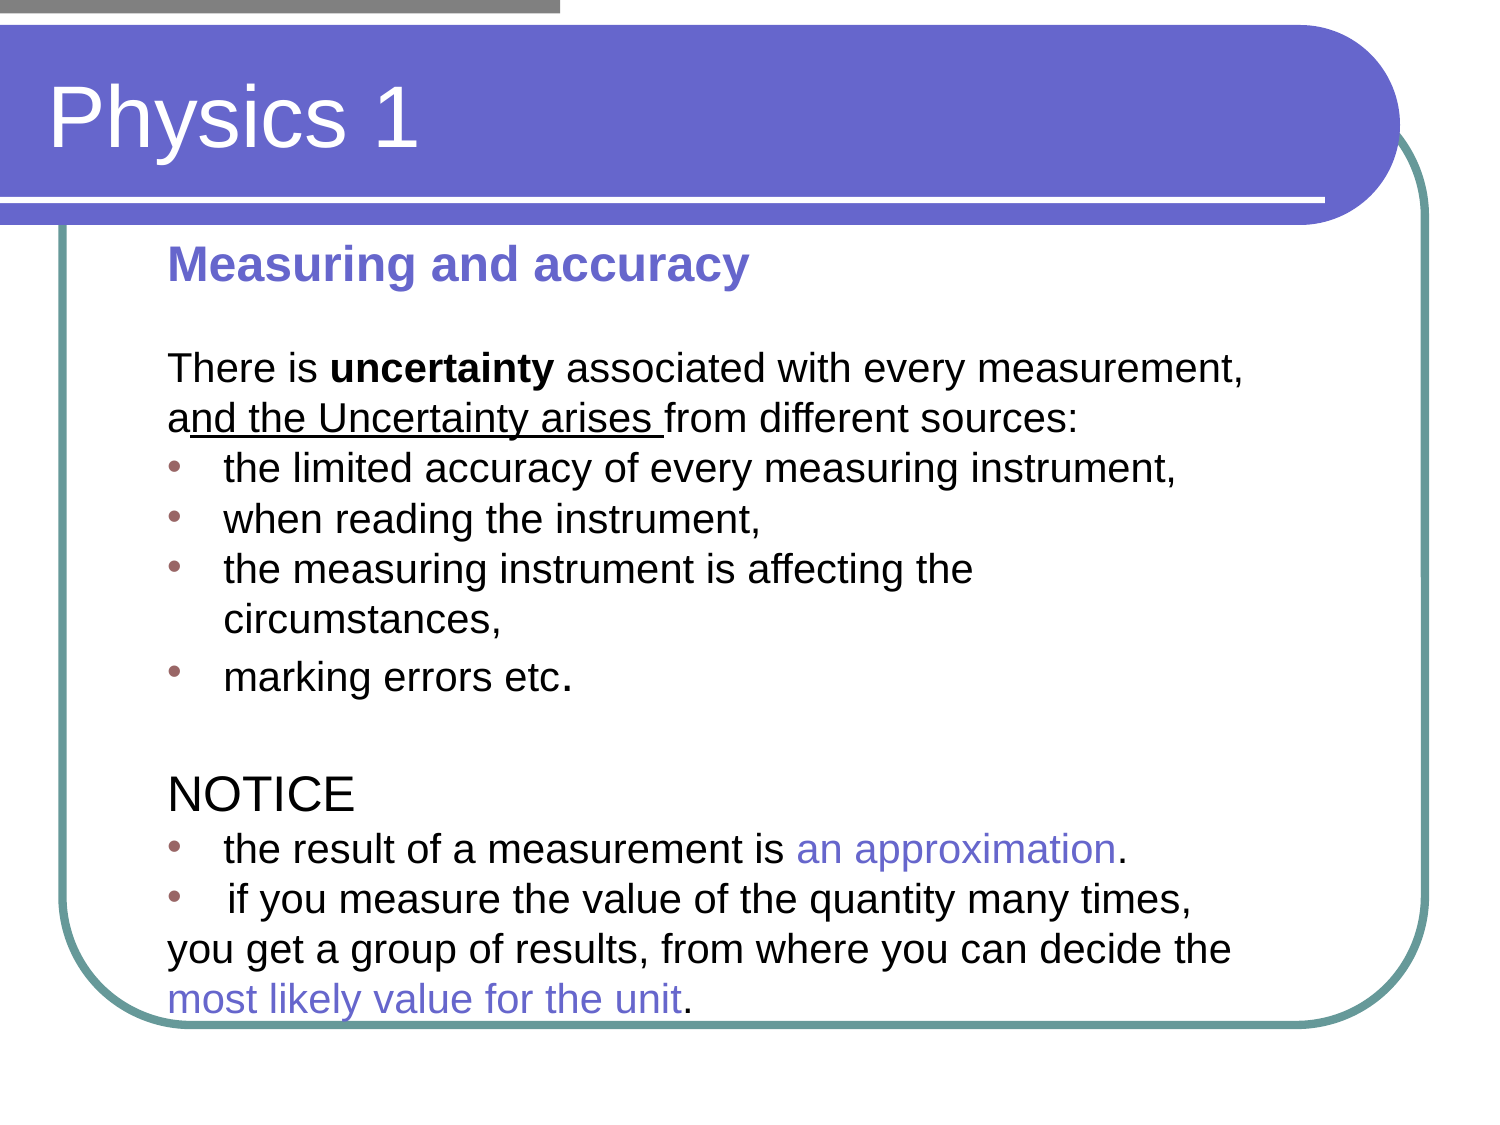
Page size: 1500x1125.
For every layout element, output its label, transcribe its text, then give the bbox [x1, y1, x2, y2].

title Physics 1 [32, 37, 1347, 188]
text_box [0, 0, 561, 14]
text_box Measuring and accuracy There is uncertainty associated with every measurement, and the Uncertainty arises from different sources: the limited accuracy of every measuring instrument, when reading the instrument, the measuring instrument is affecting the circumstances, marking errors etc. NOTICE the result of a measurement is an approximation. if you measure the value of the quantity many times, you get a group of results, from where you can decide the most likely value for the unit. [152, 223, 1275, 1022]
